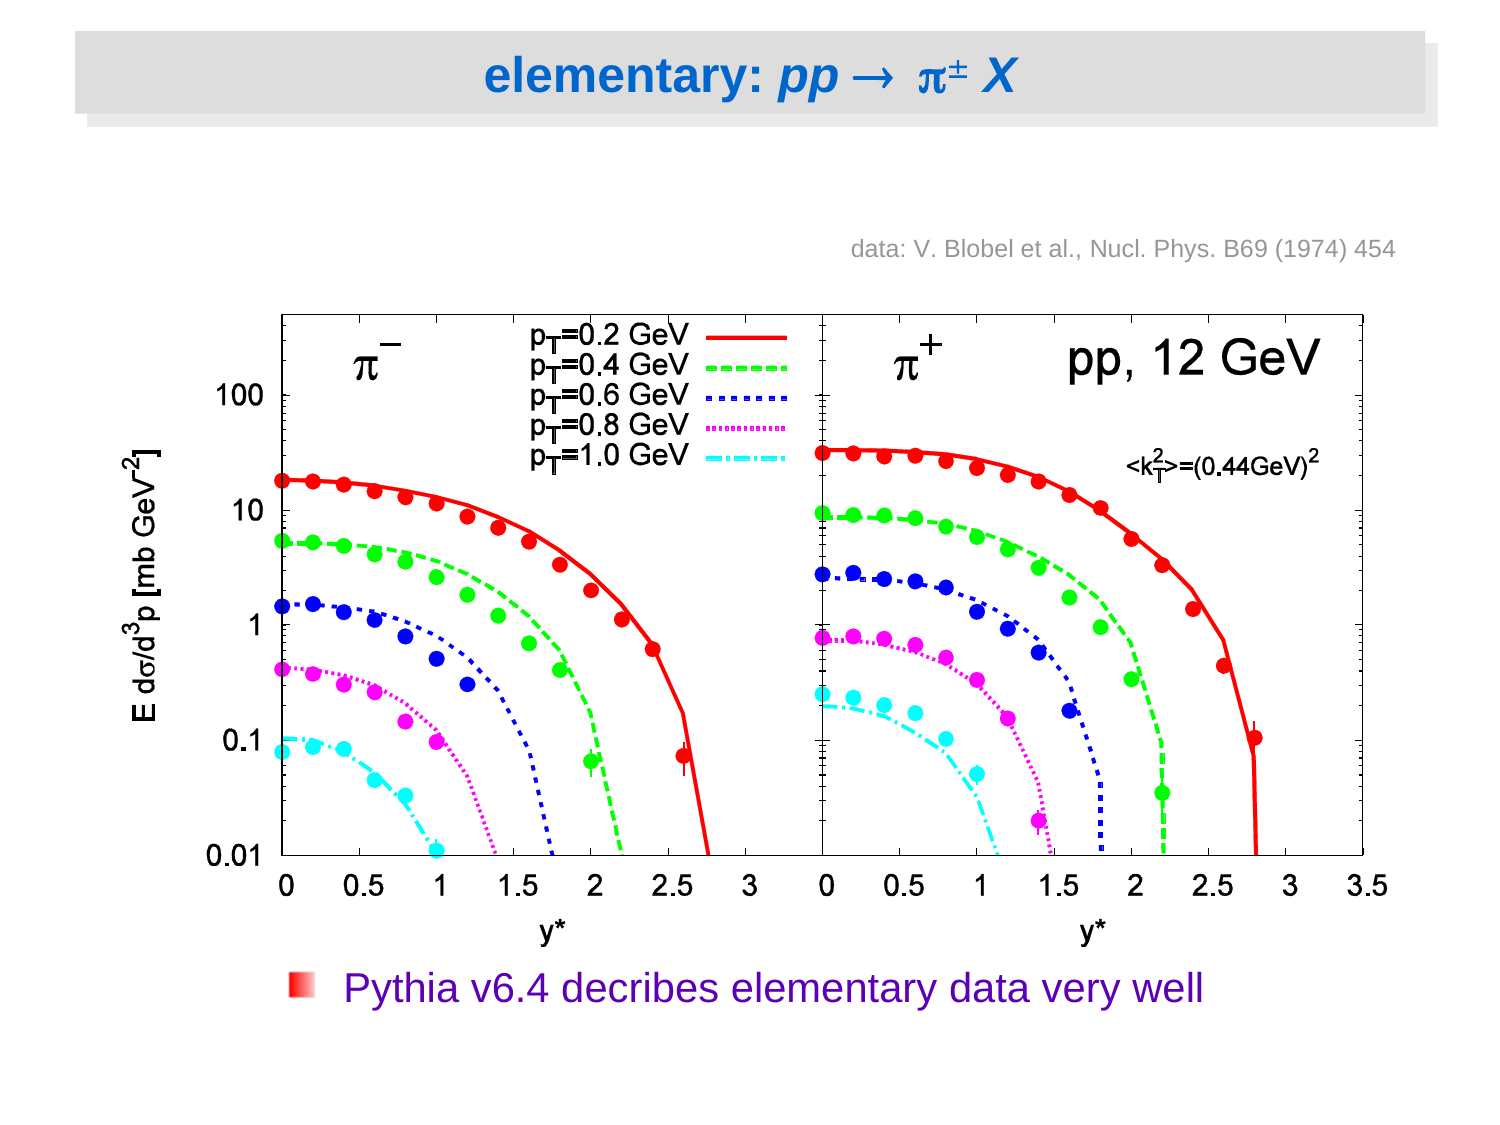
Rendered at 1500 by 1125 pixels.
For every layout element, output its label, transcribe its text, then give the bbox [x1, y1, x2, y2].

picture [119, 312, 1391, 948]
picture [287, 970, 318, 1001]
text_box data: V. Blobel et al., Nucl. Phys. B69 (1974) 454 [836, 224, 1500, 271]
text_box elementary: pp  p± X [75, 31, 1426, 114]
text_box Pythia v6.4 decribes elementary data very well [272, 953, 1299, 1069]
